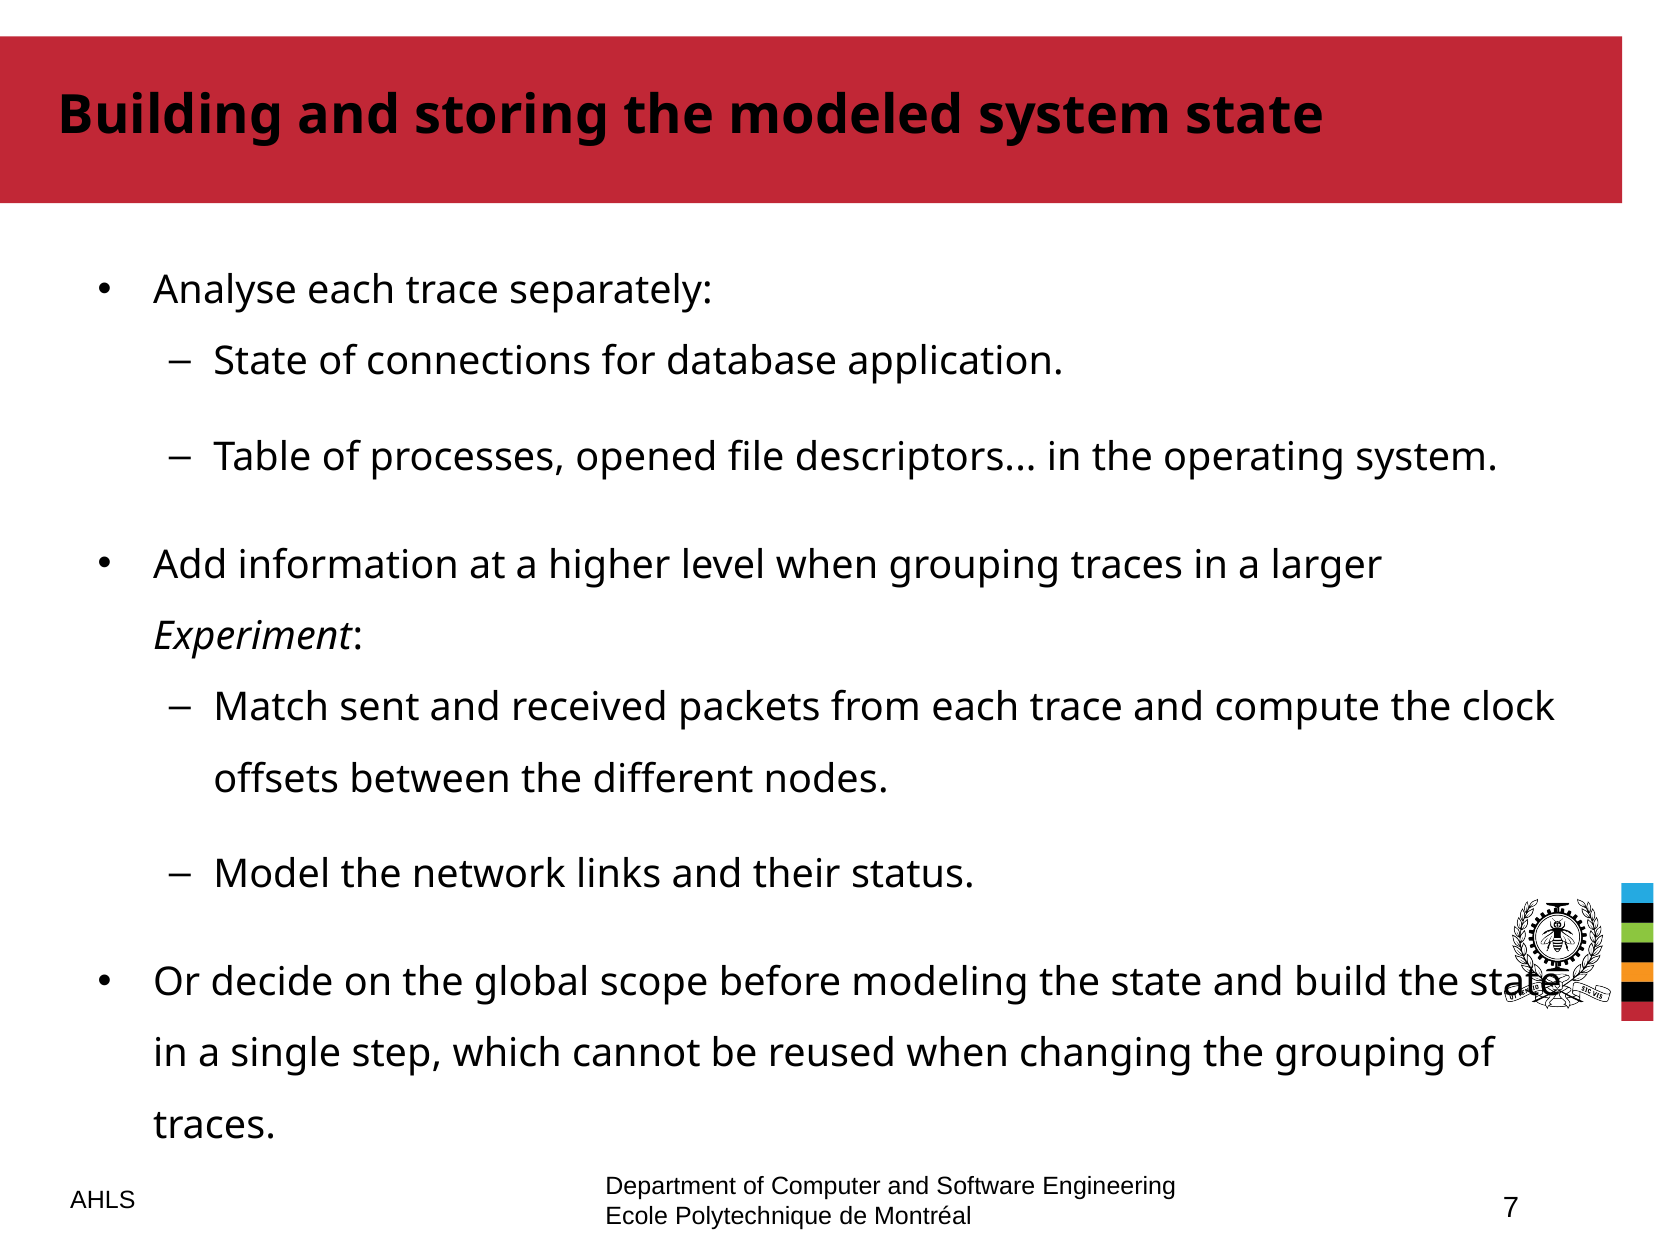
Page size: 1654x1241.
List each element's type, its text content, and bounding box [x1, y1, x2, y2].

picture [1615, 883, 1654, 1021]
list Analyse each trace separately: State of connections for database application. Table of processes, opened file descriptors... in the operating system. Add information at a higher level when grouping traces in a larger Experiment: Match sent and received packets from each trace and compute the clock offsets between the different nodes. Model the network links and their status. Or decide on the global scope before modeling the state and build the state in a single step, which cannot be reused when changing the grouping of traces. [82, 232, 1615, 1163]
title Building and storing the modeled system state [23, 22, 1607, 201]
